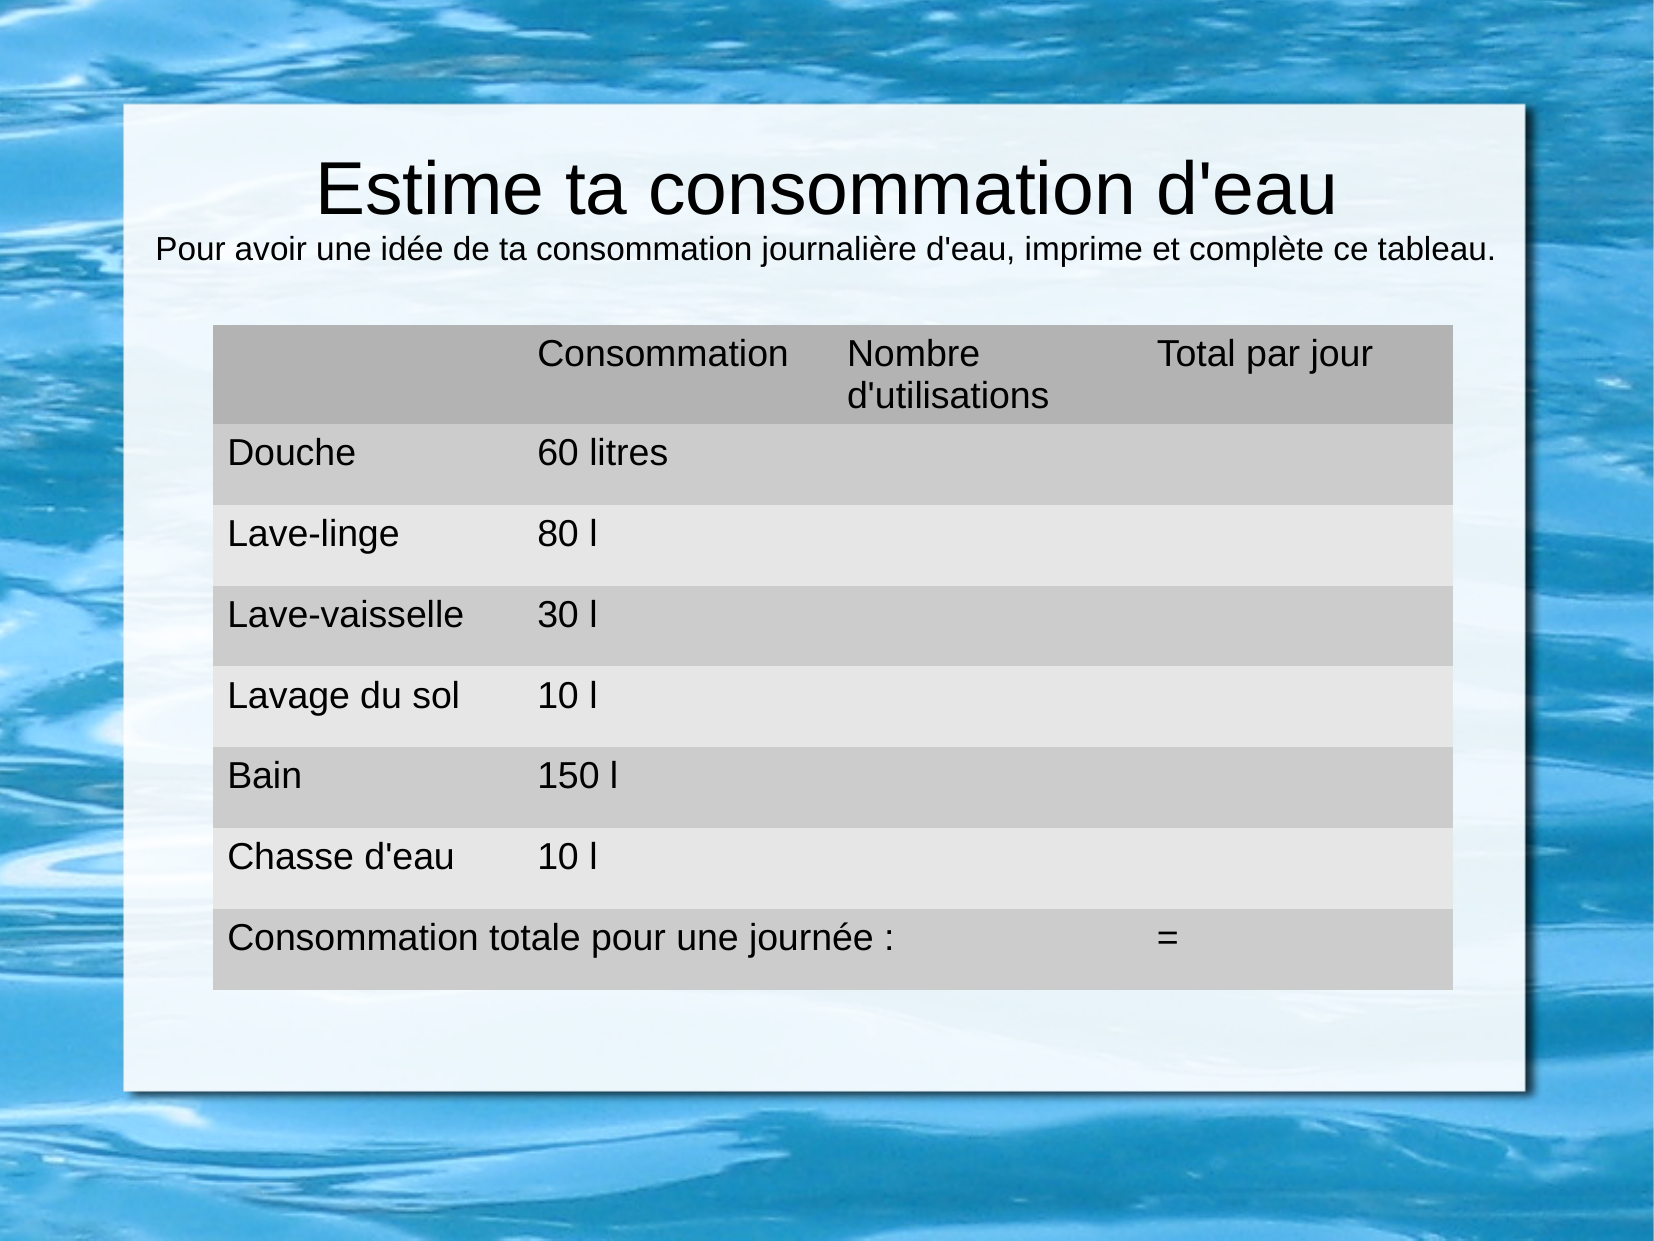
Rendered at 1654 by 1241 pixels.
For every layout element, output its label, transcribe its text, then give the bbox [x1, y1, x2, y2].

picture [0, 0, 1654, 1241]
table_header Total par jour [1142, 325, 1453, 424]
table_cell [1142, 586, 1453, 666]
table_cell [1142, 828, 1453, 909]
table_cell Bain [213, 747, 522, 828]
table_cell [1142, 666, 1453, 747]
table_cell 80 l [522, 505, 832, 586]
table_header Consommation [522, 325, 832, 424]
table_cell [1142, 424, 1453, 505]
table_cell Douche [213, 424, 522, 505]
table_cell [1142, 505, 1453, 586]
table_cell [832, 424, 1142, 505]
table_cell 60 litres [522, 424, 832, 505]
table_cell 10 l [522, 666, 832, 747]
table_cell Lave-vaisselle [213, 586, 522, 666]
chart [147, 324, 1506, 1045]
table_cell = [1142, 909, 1453, 990]
table_cell [832, 586, 1142, 666]
table_cell Consommation totale pour une journée : [213, 909, 1142, 990]
table_cell Lavage du sol [213, 666, 522, 747]
table_cell 30 l [522, 586, 832, 666]
table_cell [832, 828, 1142, 909]
table_cell Lave-linge [213, 505, 522, 586]
table_header Nombre d'utilisations [832, 325, 1142, 424]
table_cell [1142, 747, 1453, 828]
table_cell [832, 747, 1142, 828]
table_cell Chasse d'eau [213, 828, 522, 909]
table_cell 150 l [522, 747, 832, 828]
table_cell [832, 666, 1142, 747]
table_header [213, 325, 522, 424]
title Estime ta consommation d'eau Pour avoir une idée de ta consommation journalière d'eau, imprime et complète ce tableau. [147, 118, 1506, 296]
table_cell [832, 505, 1142, 586]
table_cell 10 l [522, 828, 832, 909]
